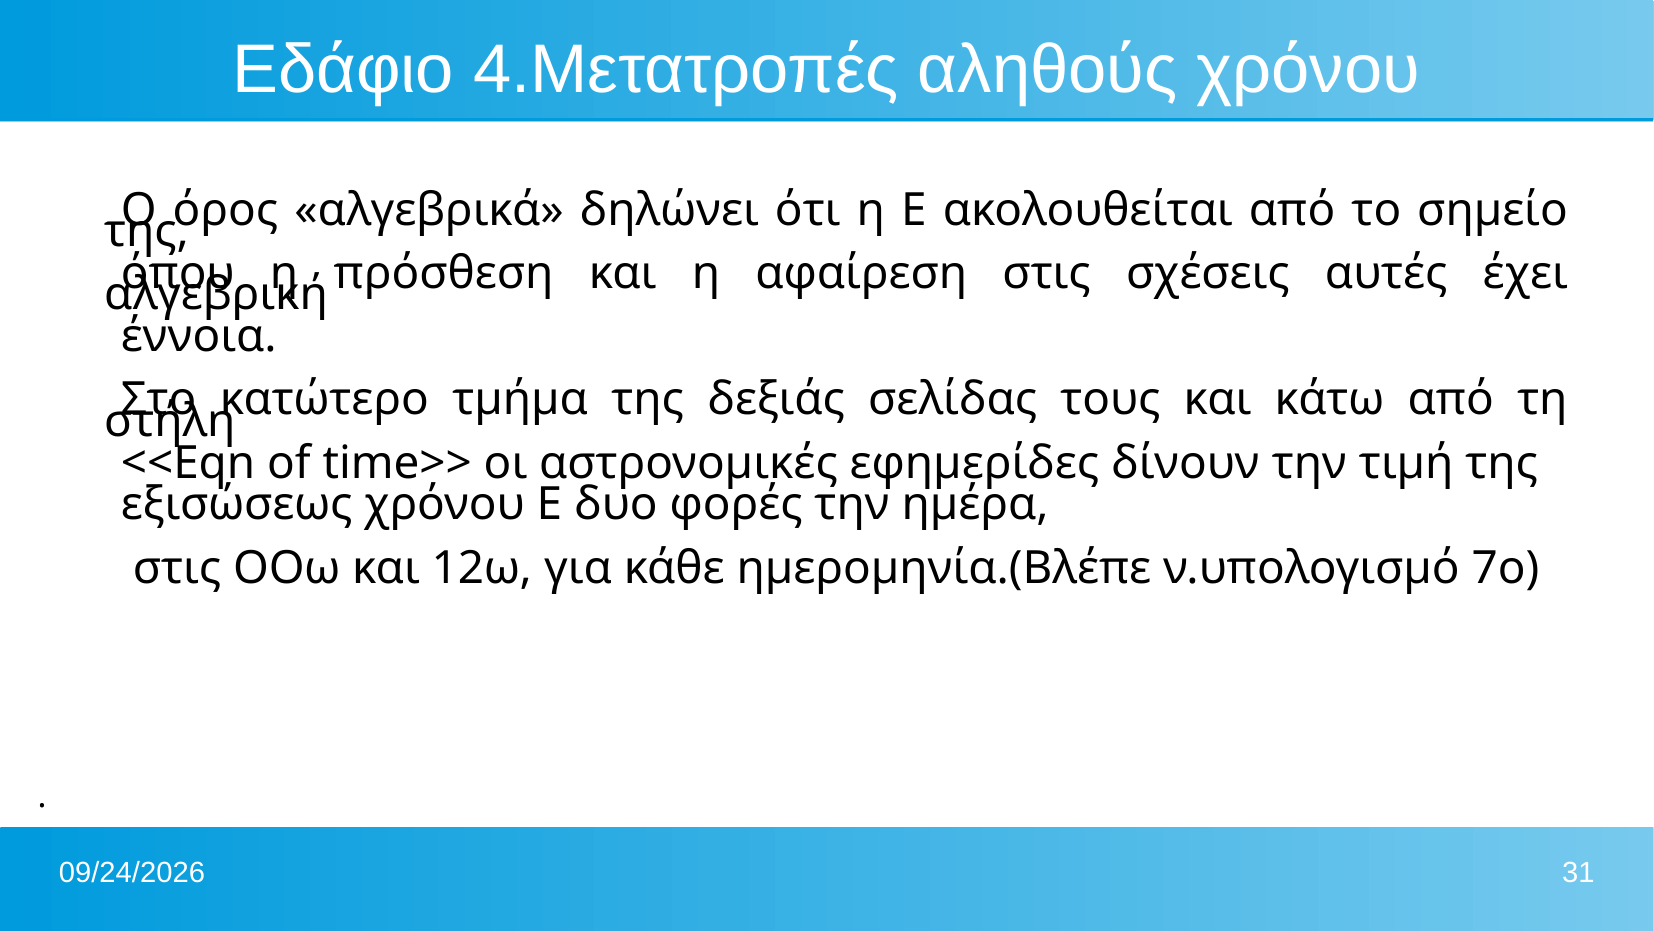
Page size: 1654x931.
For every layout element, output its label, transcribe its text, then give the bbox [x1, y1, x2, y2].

title Εδάφιο 4.Μετατροπές αληθούς χρόνου [59, 29, 1595, 108]
list Ο όρος «αλγεβρικά» δηλώνει ότι η Ε ακολουθείται από το σημείο της, όπου η πρόσθεση και η αφαίρεση στις σχέσεις αυτές έχει αλγεβρική έννοια. Στο κατώτερο τμήμα της δεξιάς σελίδας τους και κάτω από τη στήλη <<Eqn of time>> οι αστρονομικές εφημερίδες δίνουν την τιμή της εξισώσεως χρόνου Ε δυο φορές την ημέρα, στις ΟΟω και 12ω, για κάθε ημερομηνία.(Βλέπε ν.υπολογισμό 7ο) . [37, 150, 1613, 788]
